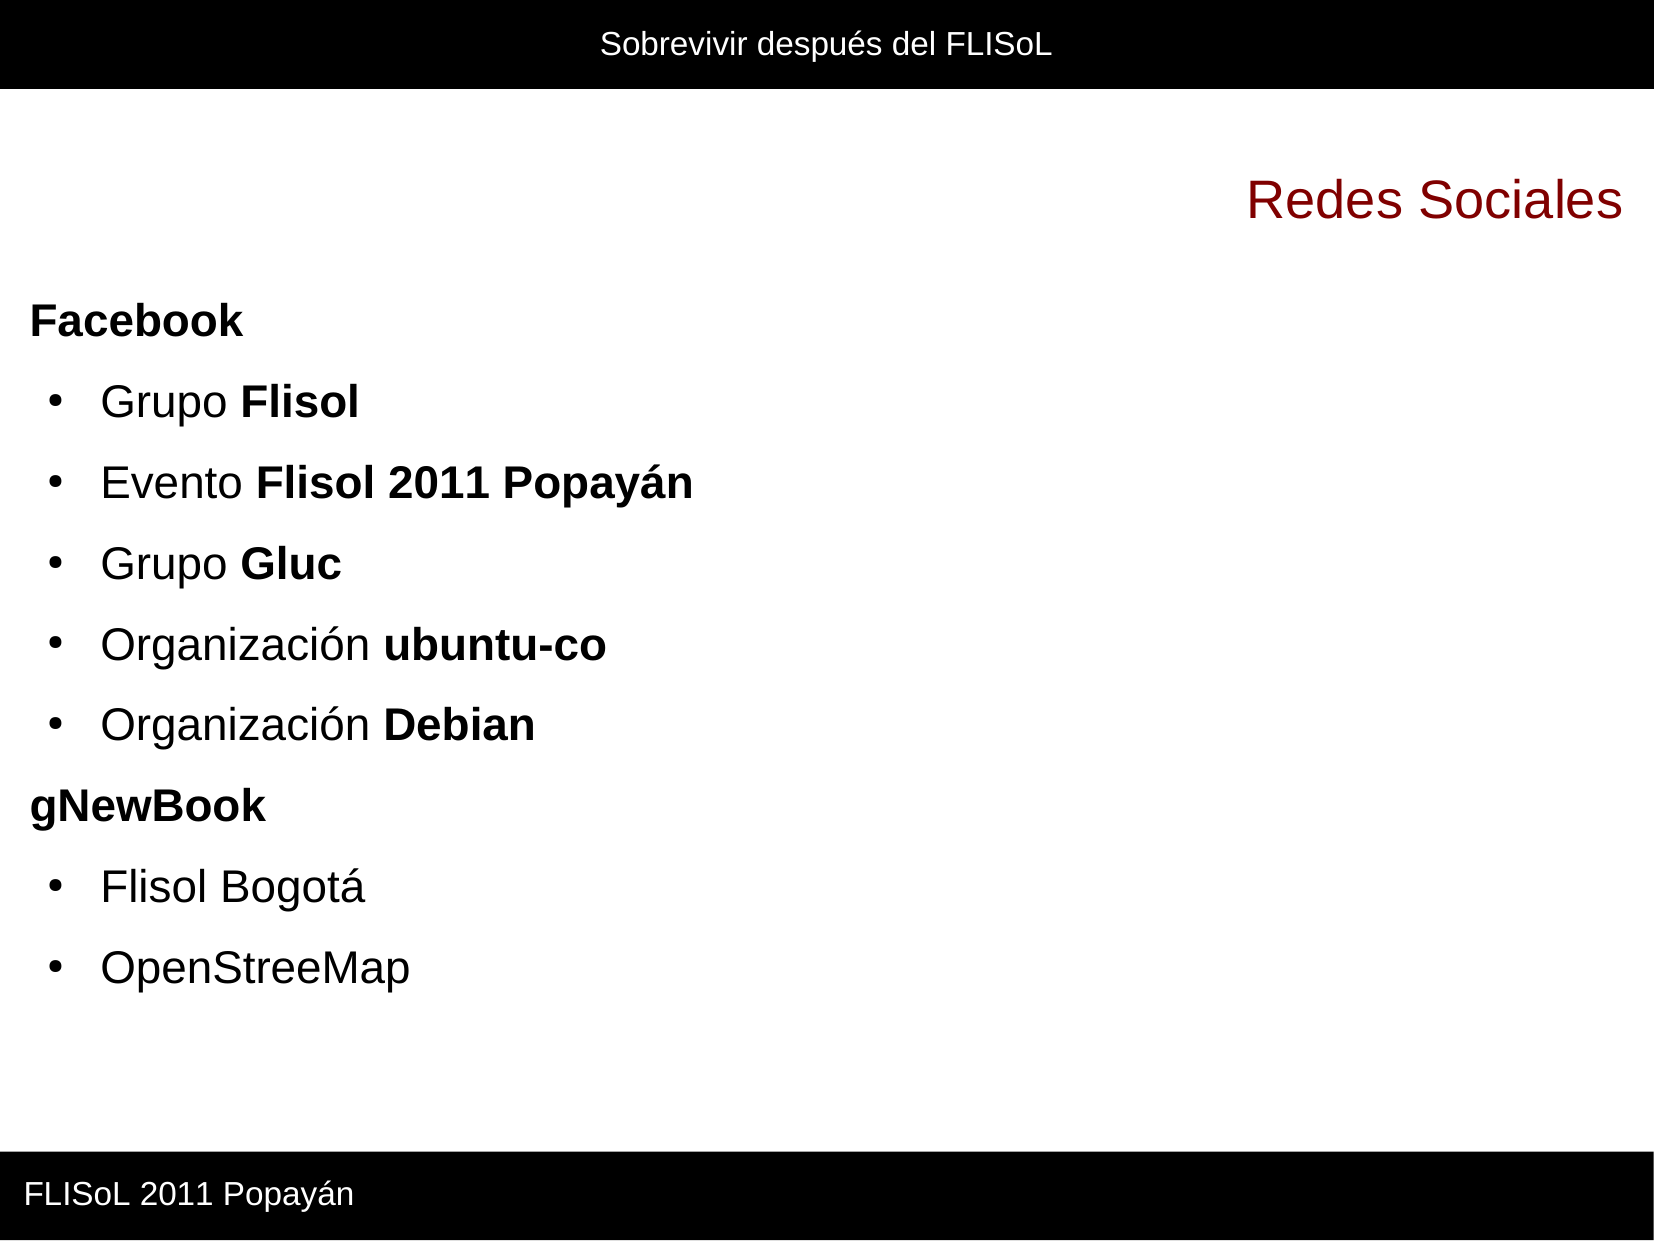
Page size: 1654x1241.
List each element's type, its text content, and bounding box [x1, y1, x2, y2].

list Facebook Grupo Flisol Evento Flisol 2011 Popayán Grupo Gluc Organización ubuntu-co Organización Debian gNewBook Flisol Bogotá OpenStreeMap [29, 295, 808, 1122]
title Redes Sociales [147, 147, 1625, 252]
